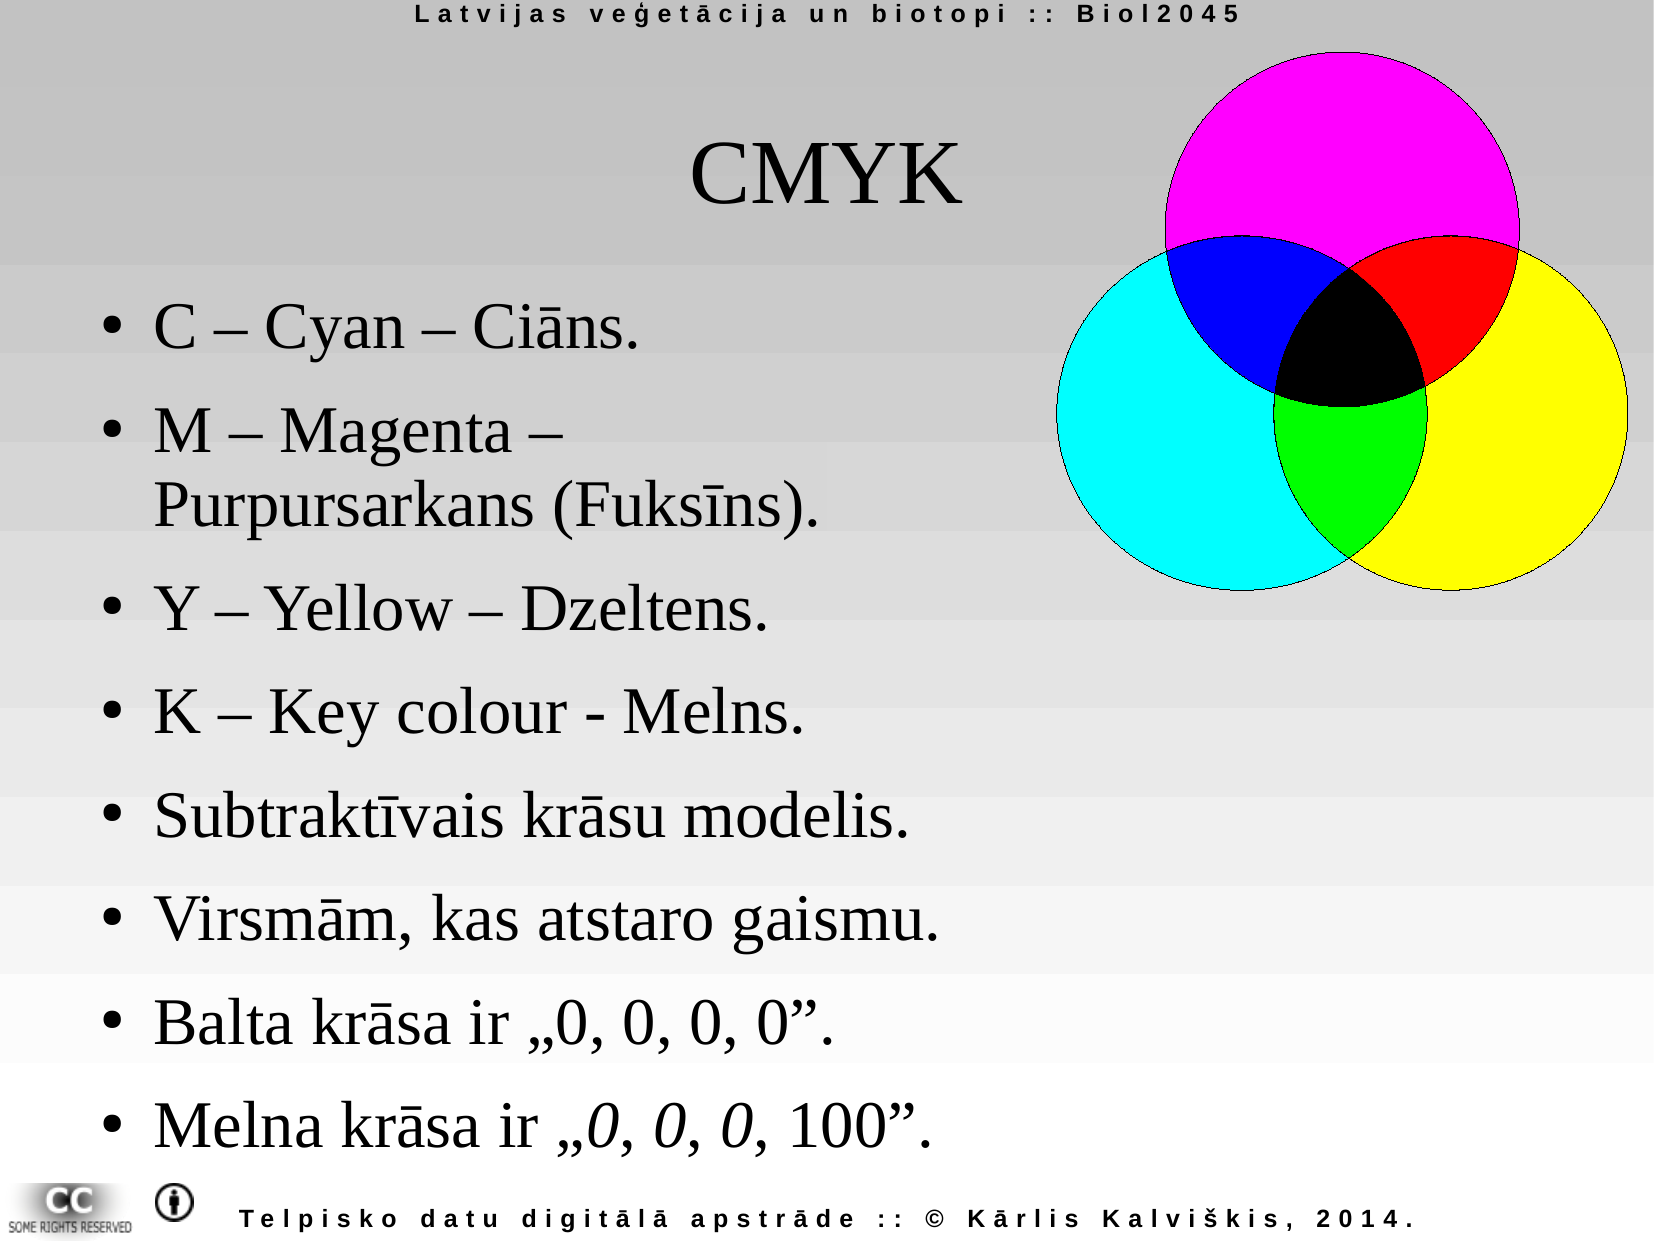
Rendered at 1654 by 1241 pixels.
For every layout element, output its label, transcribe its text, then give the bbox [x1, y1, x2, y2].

title CMYK [29, 49, 1625, 296]
list C – Cyan – Ciāns. M – Magenta – Purpursarkans (Fuksīns). Y – Yellow – Dzeltens. K – Key colour - Melns. Subtraktīvais krāsu modelis. Virsmām, kas atstaro gaismu. Balta krāsa ir „0, 0, 0, 0”. Melna krāsa ir „0, 0, 0, 100”. [82, 289, 1571, 1163]
picture [0, 0, 1654, 1241]
text_box [1056, 52, 1628, 591]
